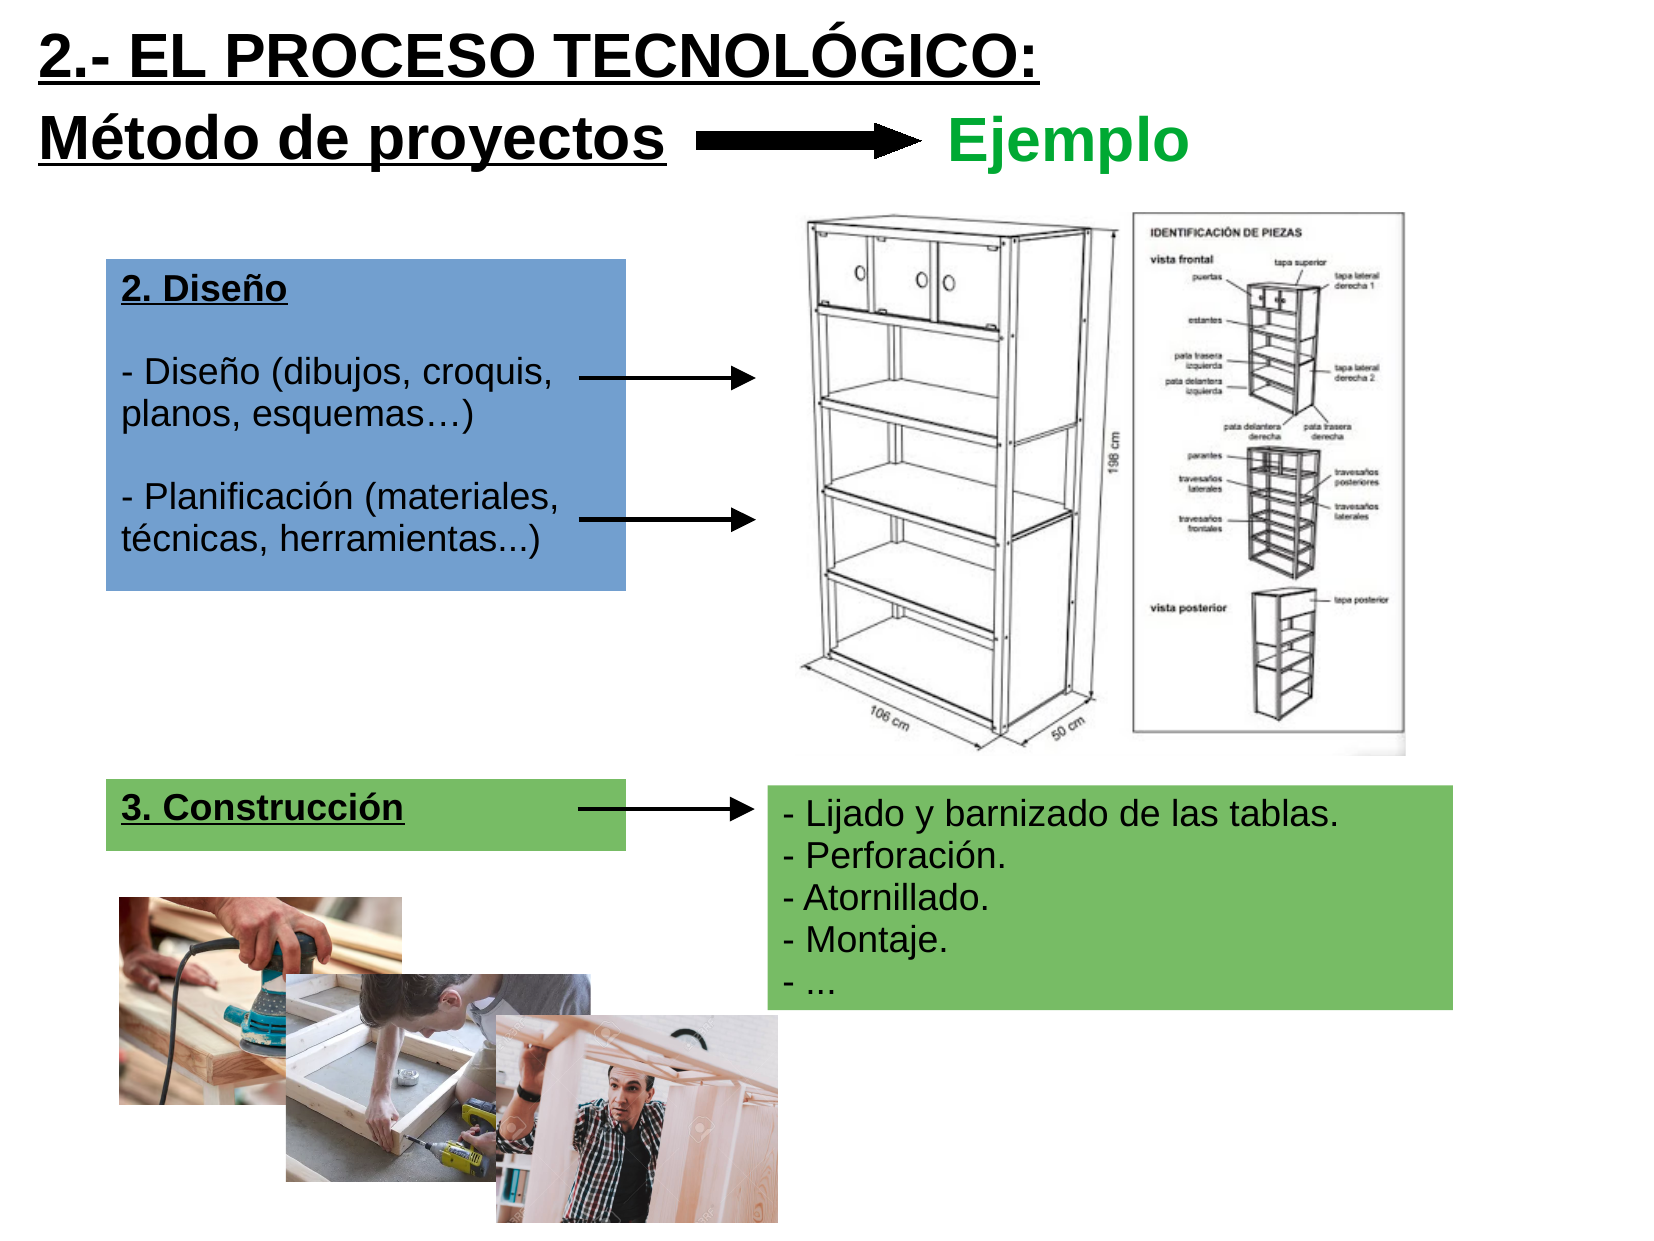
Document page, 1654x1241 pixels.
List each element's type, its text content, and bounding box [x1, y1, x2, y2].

text_box Ejemplo [933, 97, 1229, 182]
picture [119, 897, 778, 1223]
picture [795, 212, 1406, 756]
text_box 2. Diseño - Diseño (dibujos, croquis, planos, esquemas…) - Planificación (materiales, técnicas, herramientas...) [106, 259, 626, 591]
text_box 2.- EL PROCESO TECNOLÓGICO: Método de proyectos [23, 14, 1619, 181]
text_box 3. Construcción [106, 779, 626, 851]
text_box [696, 123, 922, 159]
text_box - Lijado y barnizado de las tablas. - Perforación. - Atornillado. - Montaje. - ... [767, 785, 1453, 1011]
